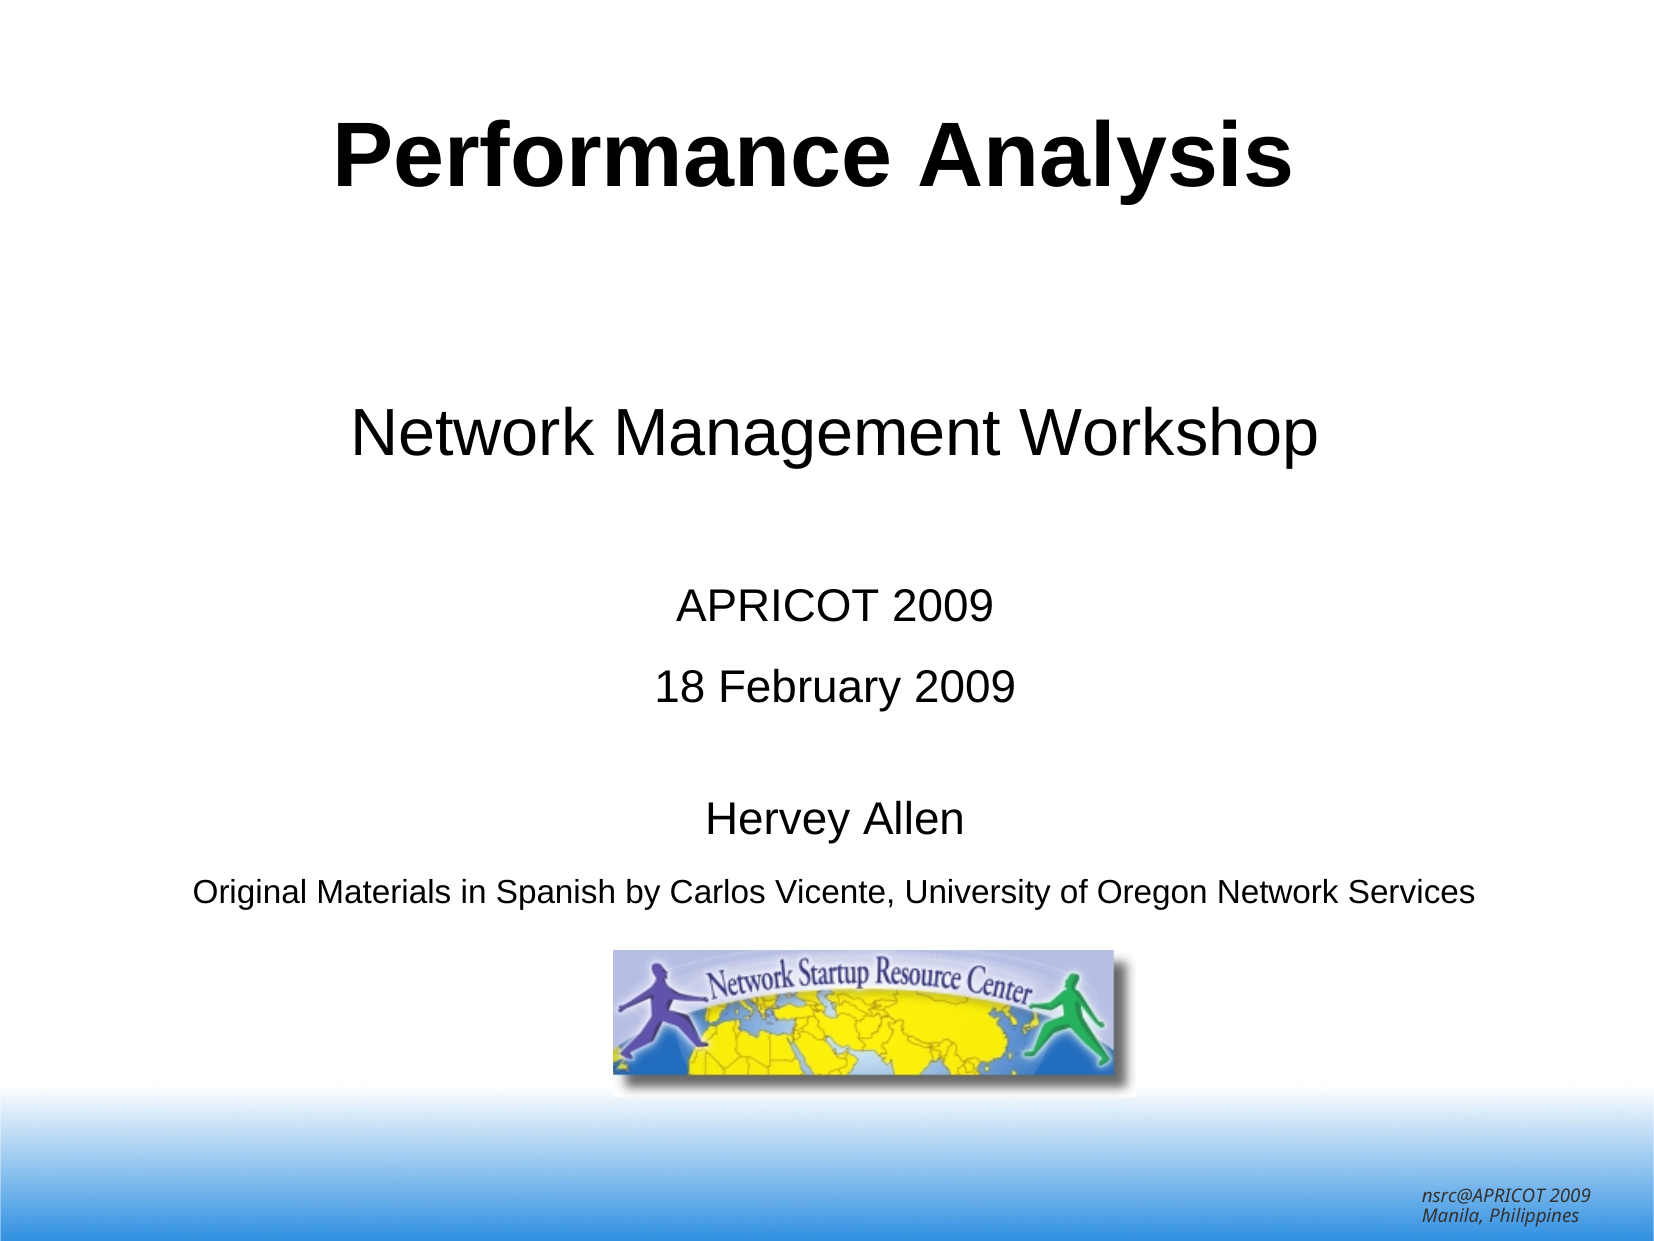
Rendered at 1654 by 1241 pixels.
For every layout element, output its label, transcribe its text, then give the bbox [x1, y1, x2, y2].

picture [0, 950, 1654, 1241]
list Network Management Workshop APRICOT 2009 18 February 2009 Hervey Allen Original Materials in Spanish by Carlos Vicente, University of Oregon Network Services [82, 290, 1571, 1073]
title Performance Analysis [82, 38, 1571, 268]
